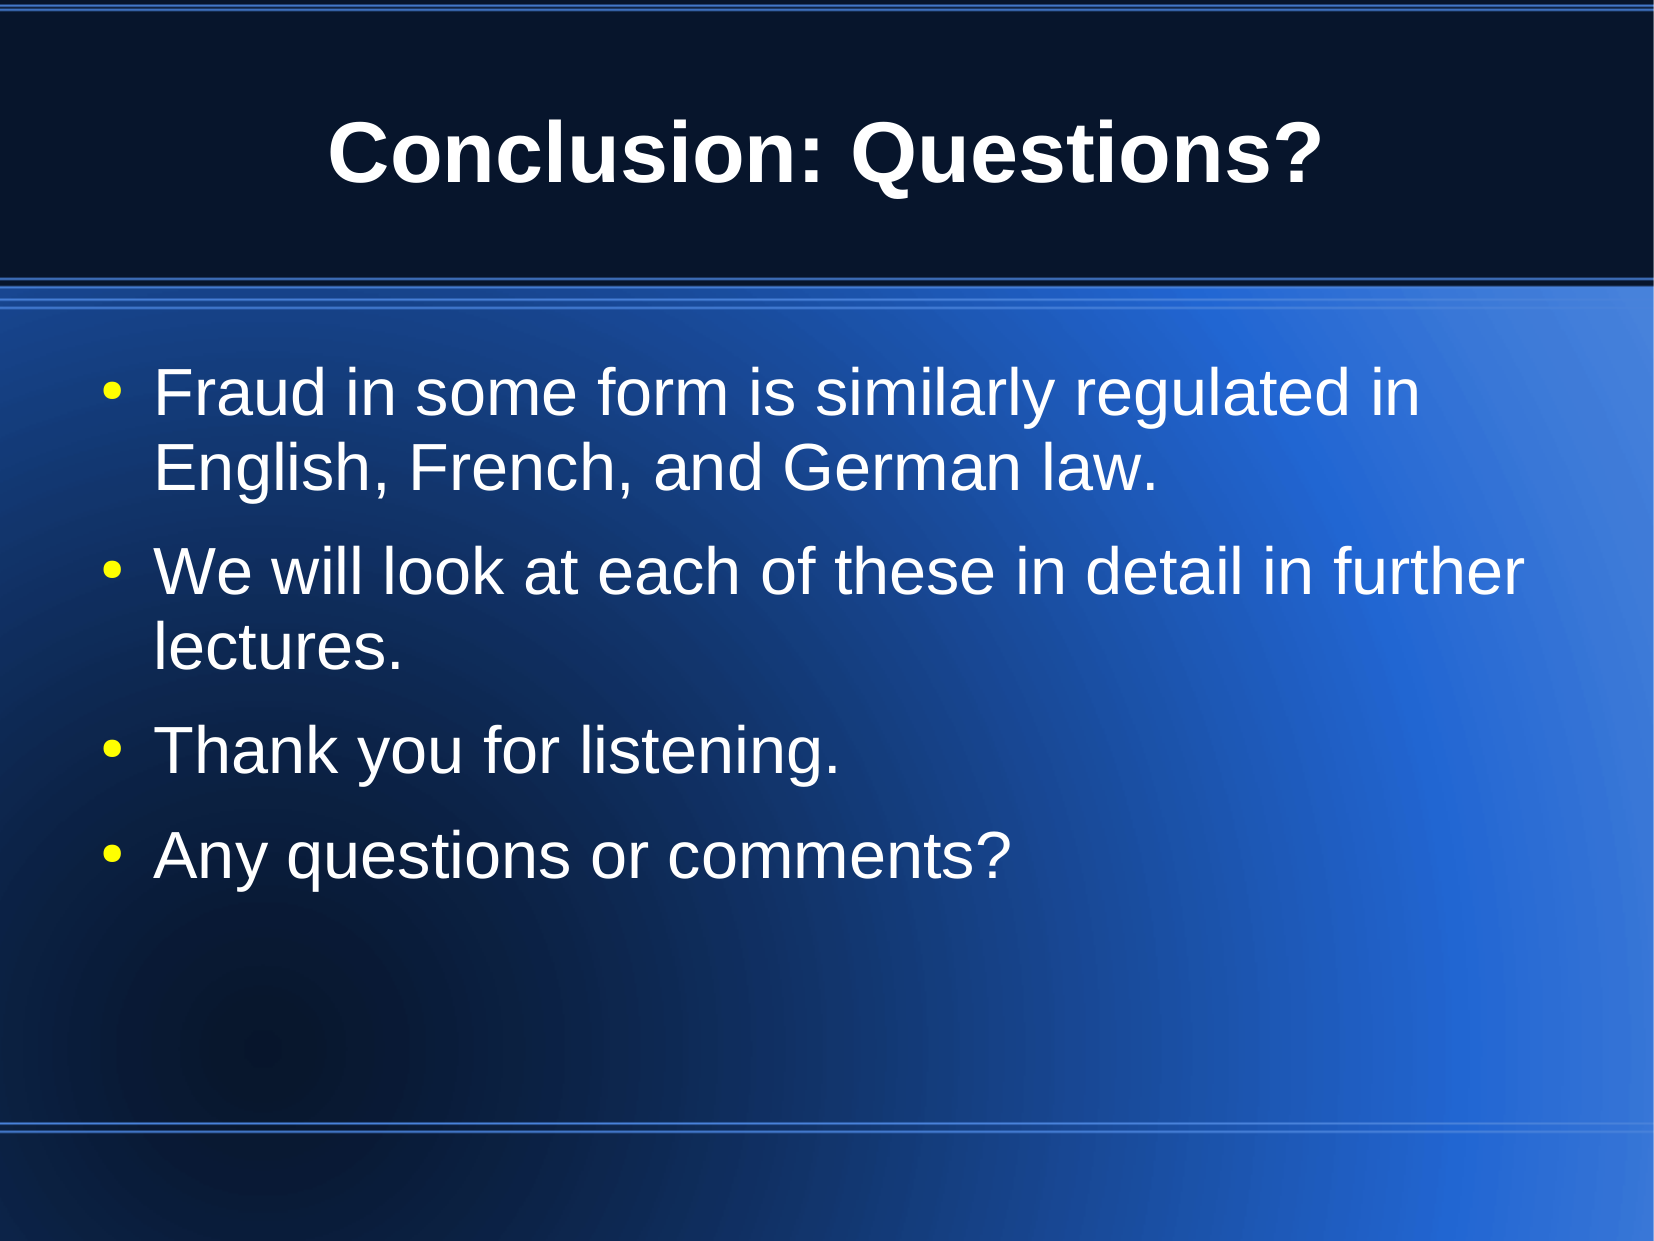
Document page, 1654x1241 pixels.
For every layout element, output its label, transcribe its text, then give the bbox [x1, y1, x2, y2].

title Conclusion: Questions? [82, 49, 1571, 257]
list Fraud in some form is similarly regulated in English, French, and German law. We will look at each of these in detail in further lectures. Thank you for listening. Any questions or comments? [82, 355, 1571, 1058]
picture [0, 0, 1654, 1241]
